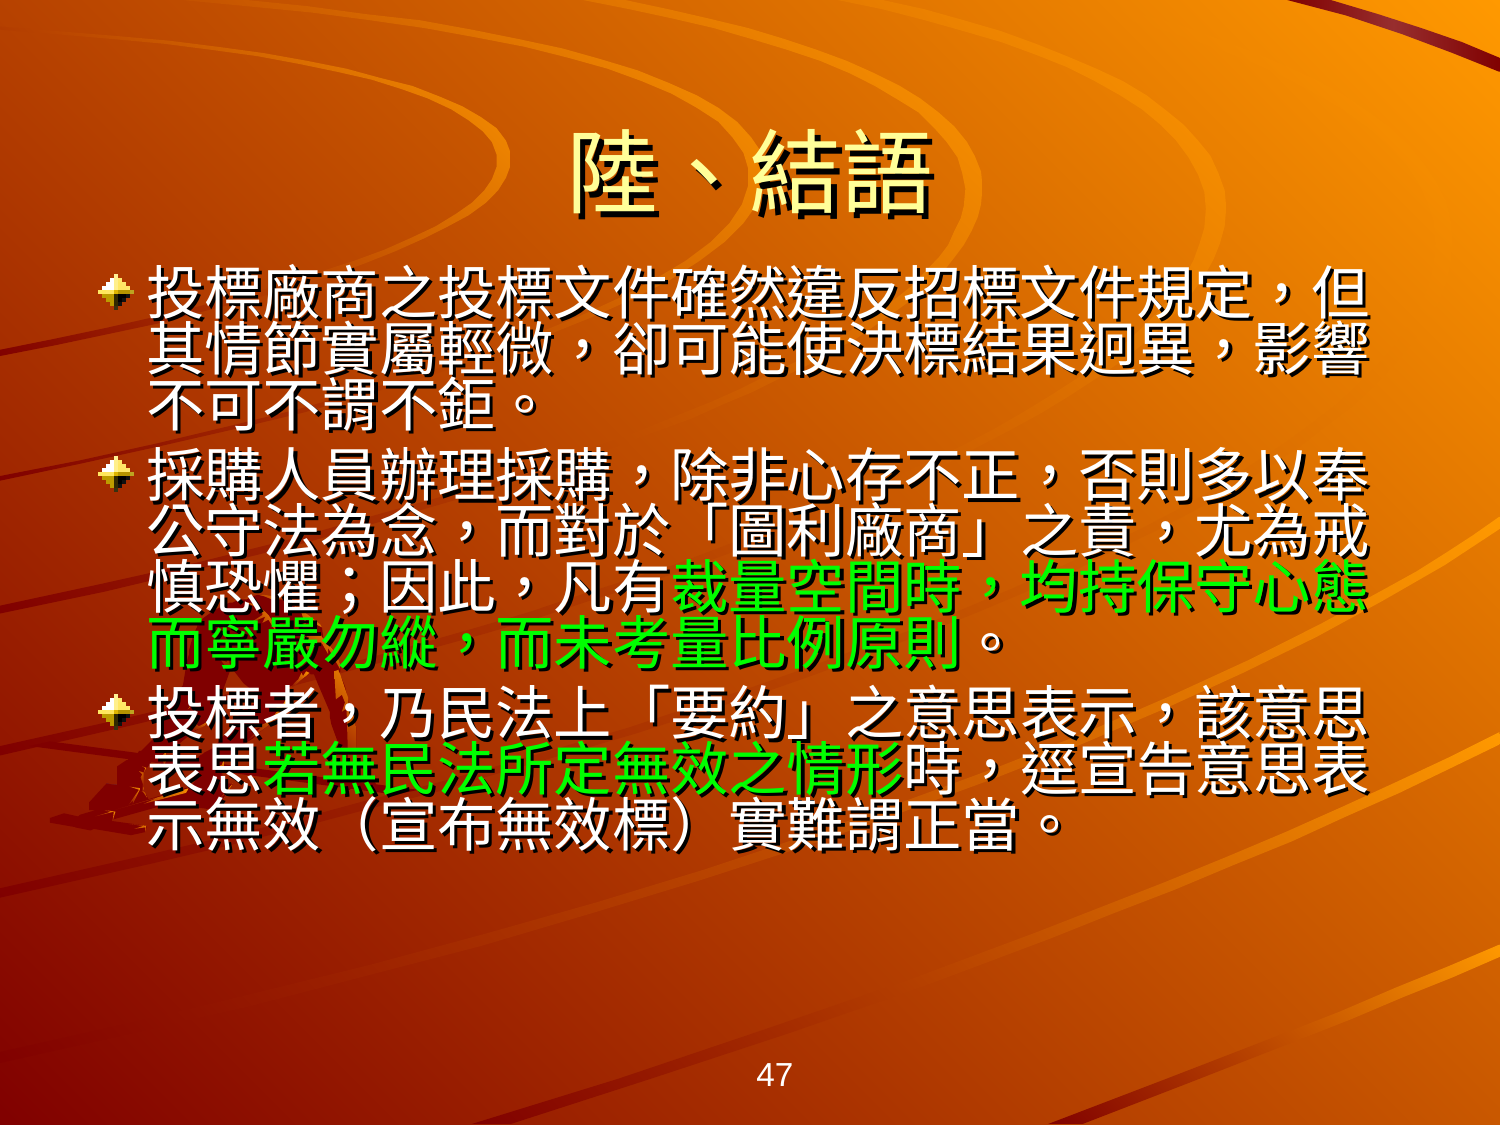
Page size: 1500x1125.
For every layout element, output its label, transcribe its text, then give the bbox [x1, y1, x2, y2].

list 投標廠商之投標文件確然違反招標文件規定，但其情節實屬輕微，卻可能使決標結果迥異，影響不可不謂不鉅。 採購人員辦理採購，除非心存不正，否則多以奉公守法為念，而對於「圖利廠商」之責，尤為戒慎恐懼；因此，凡有裁量空間時，均持保守心態而寧嚴勿縱，而未考量比例原則。 投標者，乃民法上「要約」之意思表示，該意思表思若無民法所定無效之情形時，逕宣告意思表示無效（宣布無效標）實難謂正當。 [75, 262, 1426, 1006]
title 陸、結語 [75, 25, 1426, 233]
text_box <編號> [537, 1023, 1013, 1102]
